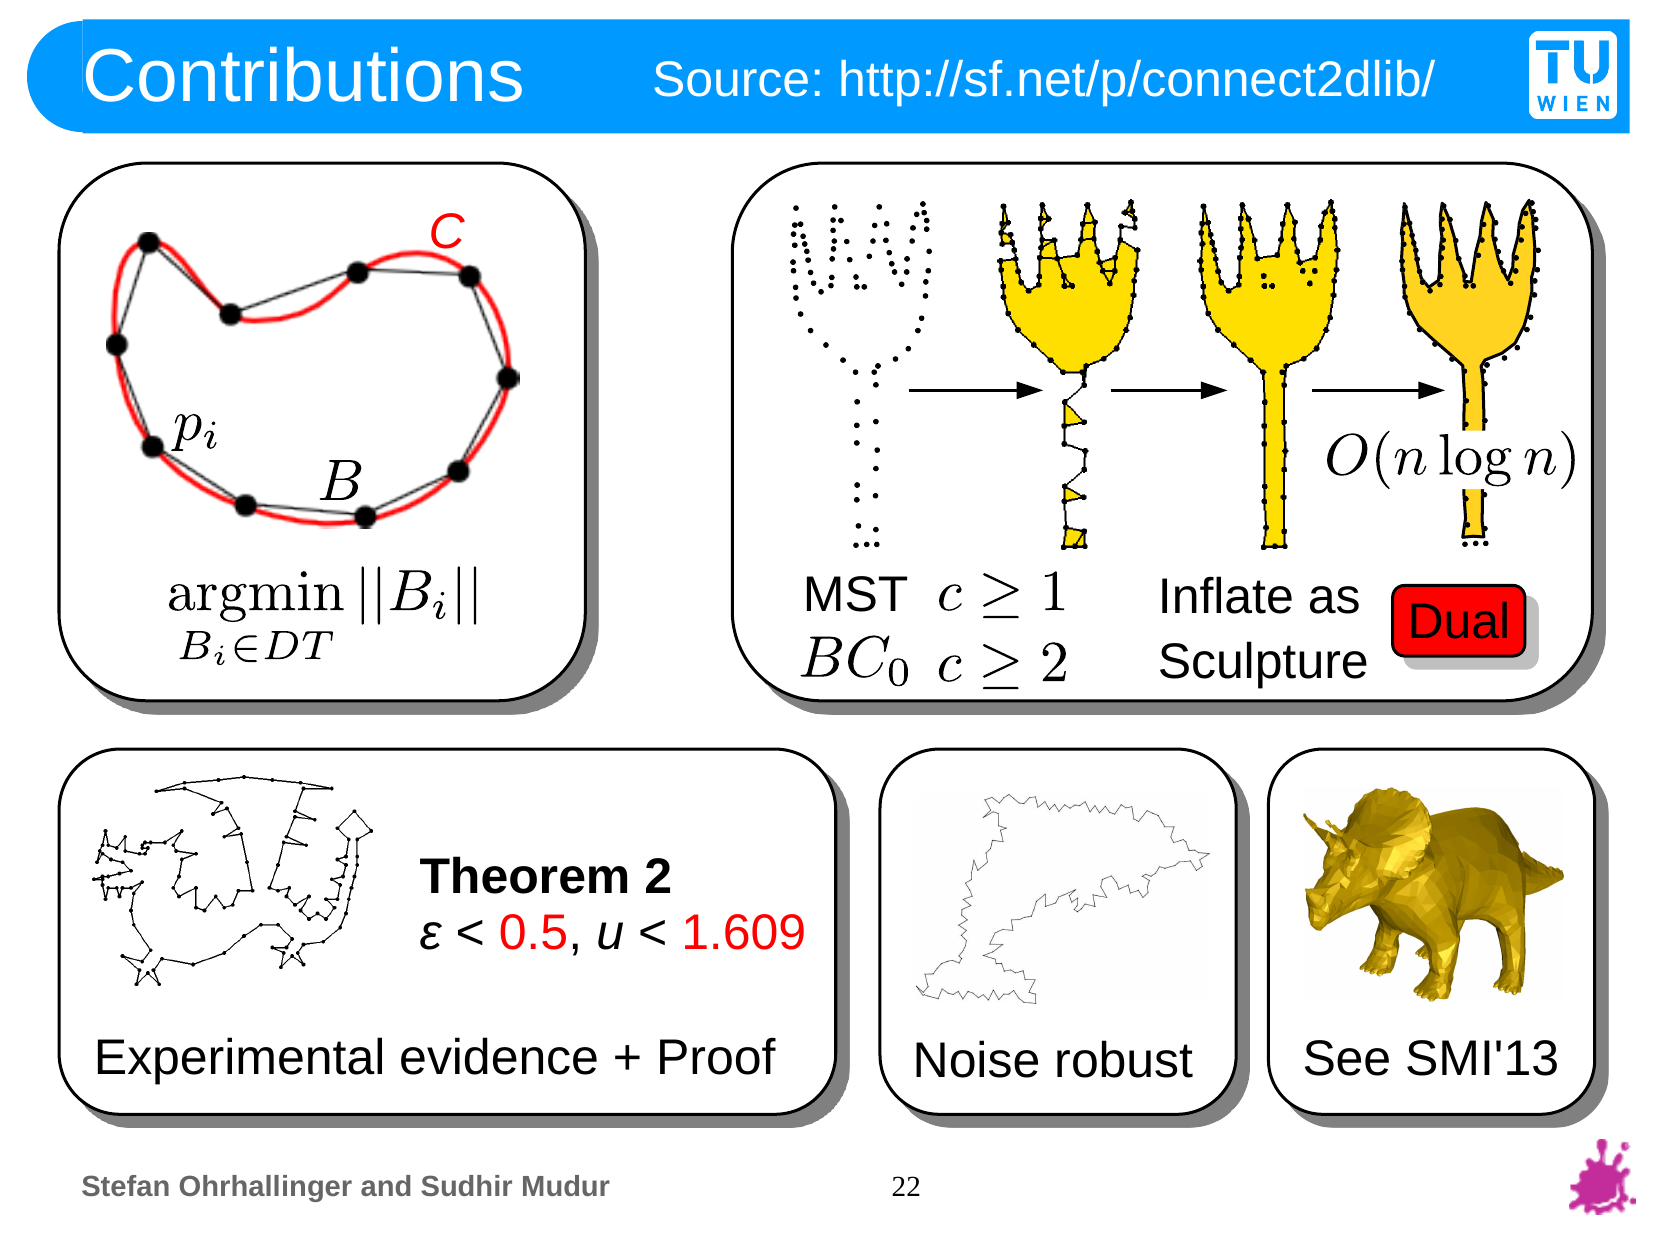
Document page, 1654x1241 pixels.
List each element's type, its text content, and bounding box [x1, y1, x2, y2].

picture [1303, 787, 1564, 1002]
text_box Dual [1392, 585, 1525, 657]
picture [997, 198, 1141, 550]
picture [106, 232, 520, 529]
picture [92, 775, 373, 986]
text_box Sculpture [1143, 625, 1384, 753]
text_box MST [788, 558, 924, 630]
picture [914, 793, 1212, 1004]
picture [790, 201, 932, 548]
picture [1197, 198, 1341, 550]
text_box Inflate as [1143, 560, 1376, 625]
picture [1399, 200, 1541, 430]
picture [1529, 31, 1617, 119]
title Contributions [82, 33, 1486, 118]
text_box [58, 163, 586, 701]
text_box C [413, 196, 480, 267]
text_box Experimental evidence + Proof [79, 1022, 791, 1093]
text_box Source: http://sf.net/p/connect2dlib/ [637, 43, 1493, 115]
text_box [1268, 749, 1595, 1115]
text_box [732, 163, 1593, 701]
text_box Theorem 2 ε < 0.5, u < 1.609 [404, 841, 822, 968]
text_box [59, 749, 836, 1115]
text_box Noise robust [897, 1025, 1209, 1096]
text_box See SMI'13 [1287, 1023, 1575, 1094]
text_box [879, 749, 1237, 1115]
picture [1399, 490, 1541, 547]
picture [1569, 1139, 1636, 1215]
